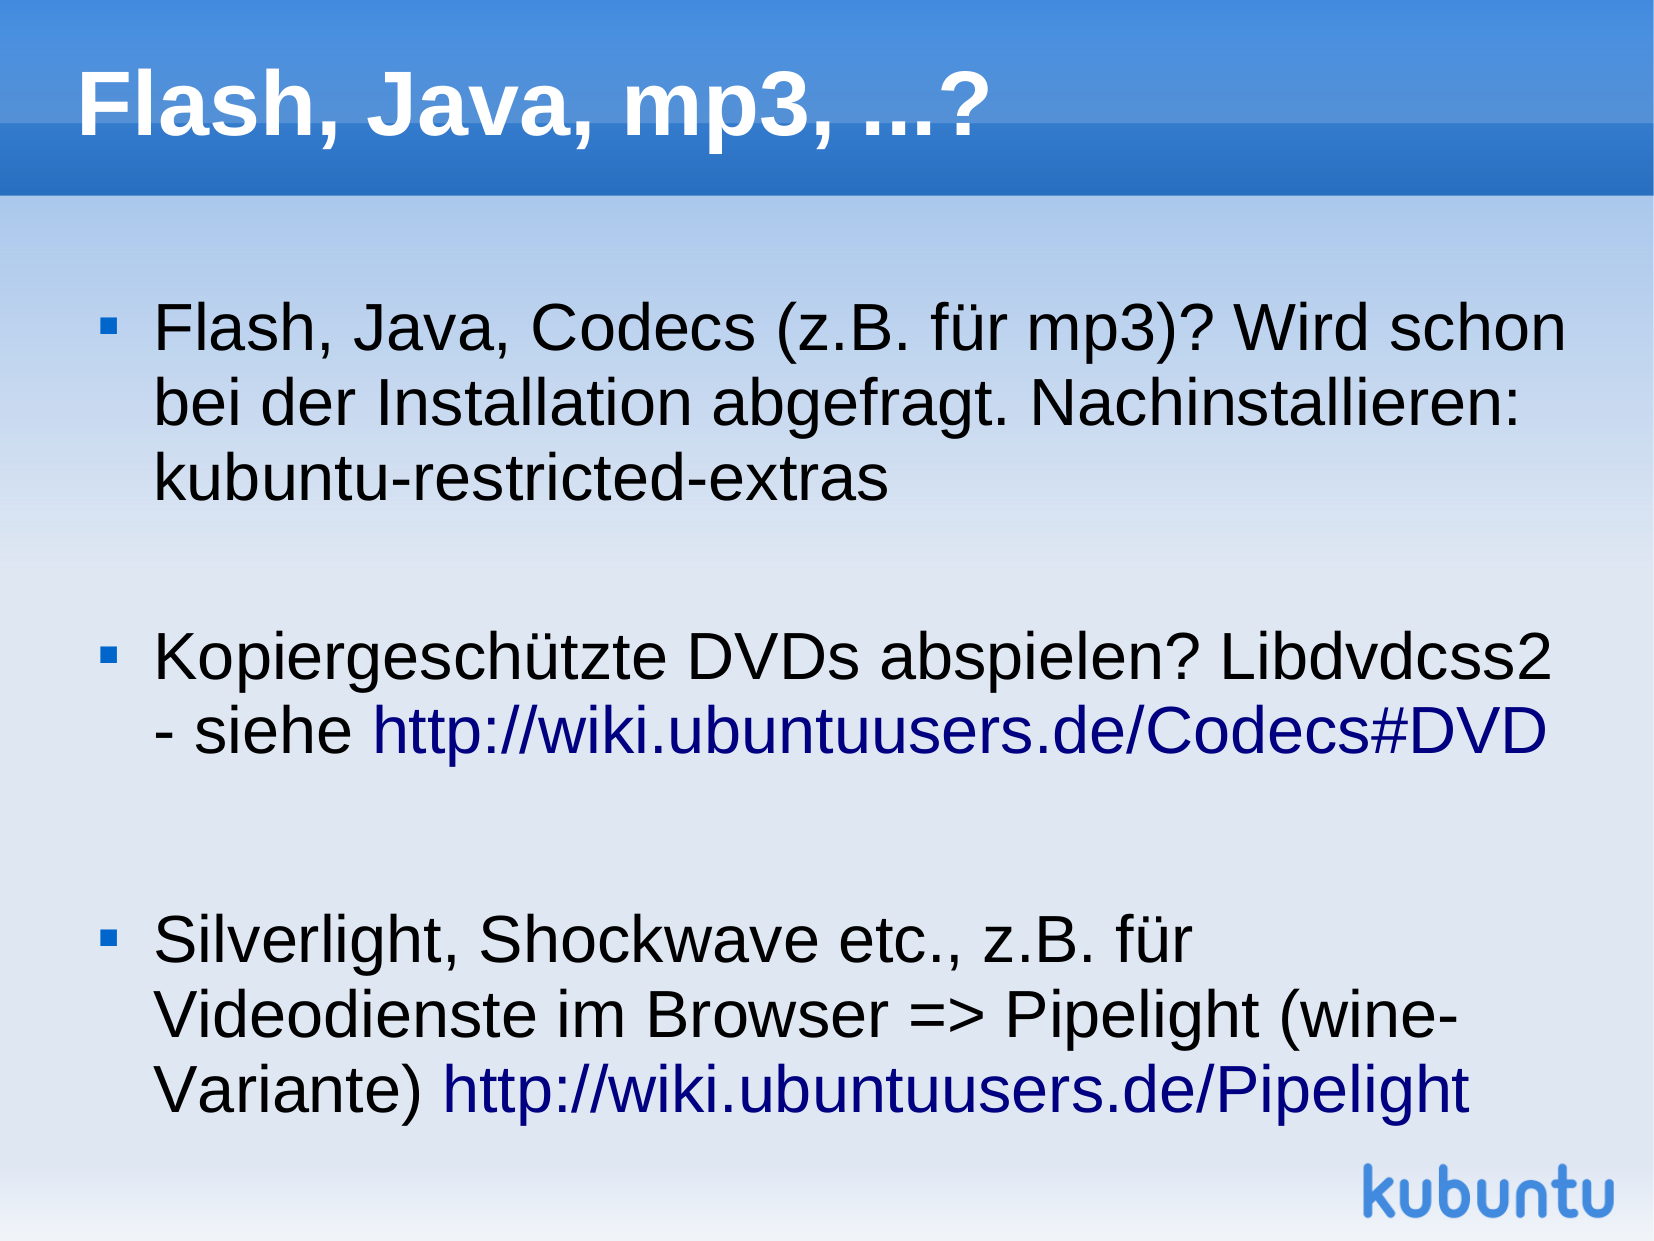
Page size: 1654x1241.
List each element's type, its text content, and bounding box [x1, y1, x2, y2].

title Flash, Java, mp3, ...? [76, 0, 1565, 208]
picture [0, 0, 1654, 1241]
list Flash, Java, Codecs (z.B. für mp3)? Wird schon bei der Installation abgefragt. Nachinstallieren: kubuntu-restricted-extras Kopiergeschützte DVDs abspielen? Libdvdcss2 - siehe http://wiki.ubuntuusers.de/Codecs#DVD Silverlight, Shockwave etc., z.B. für Videodienste im Browser => Pipelight (wine-Variante) http://wiki.ubuntuusers.de/Pipelight [82, 290, 1571, 1127]
